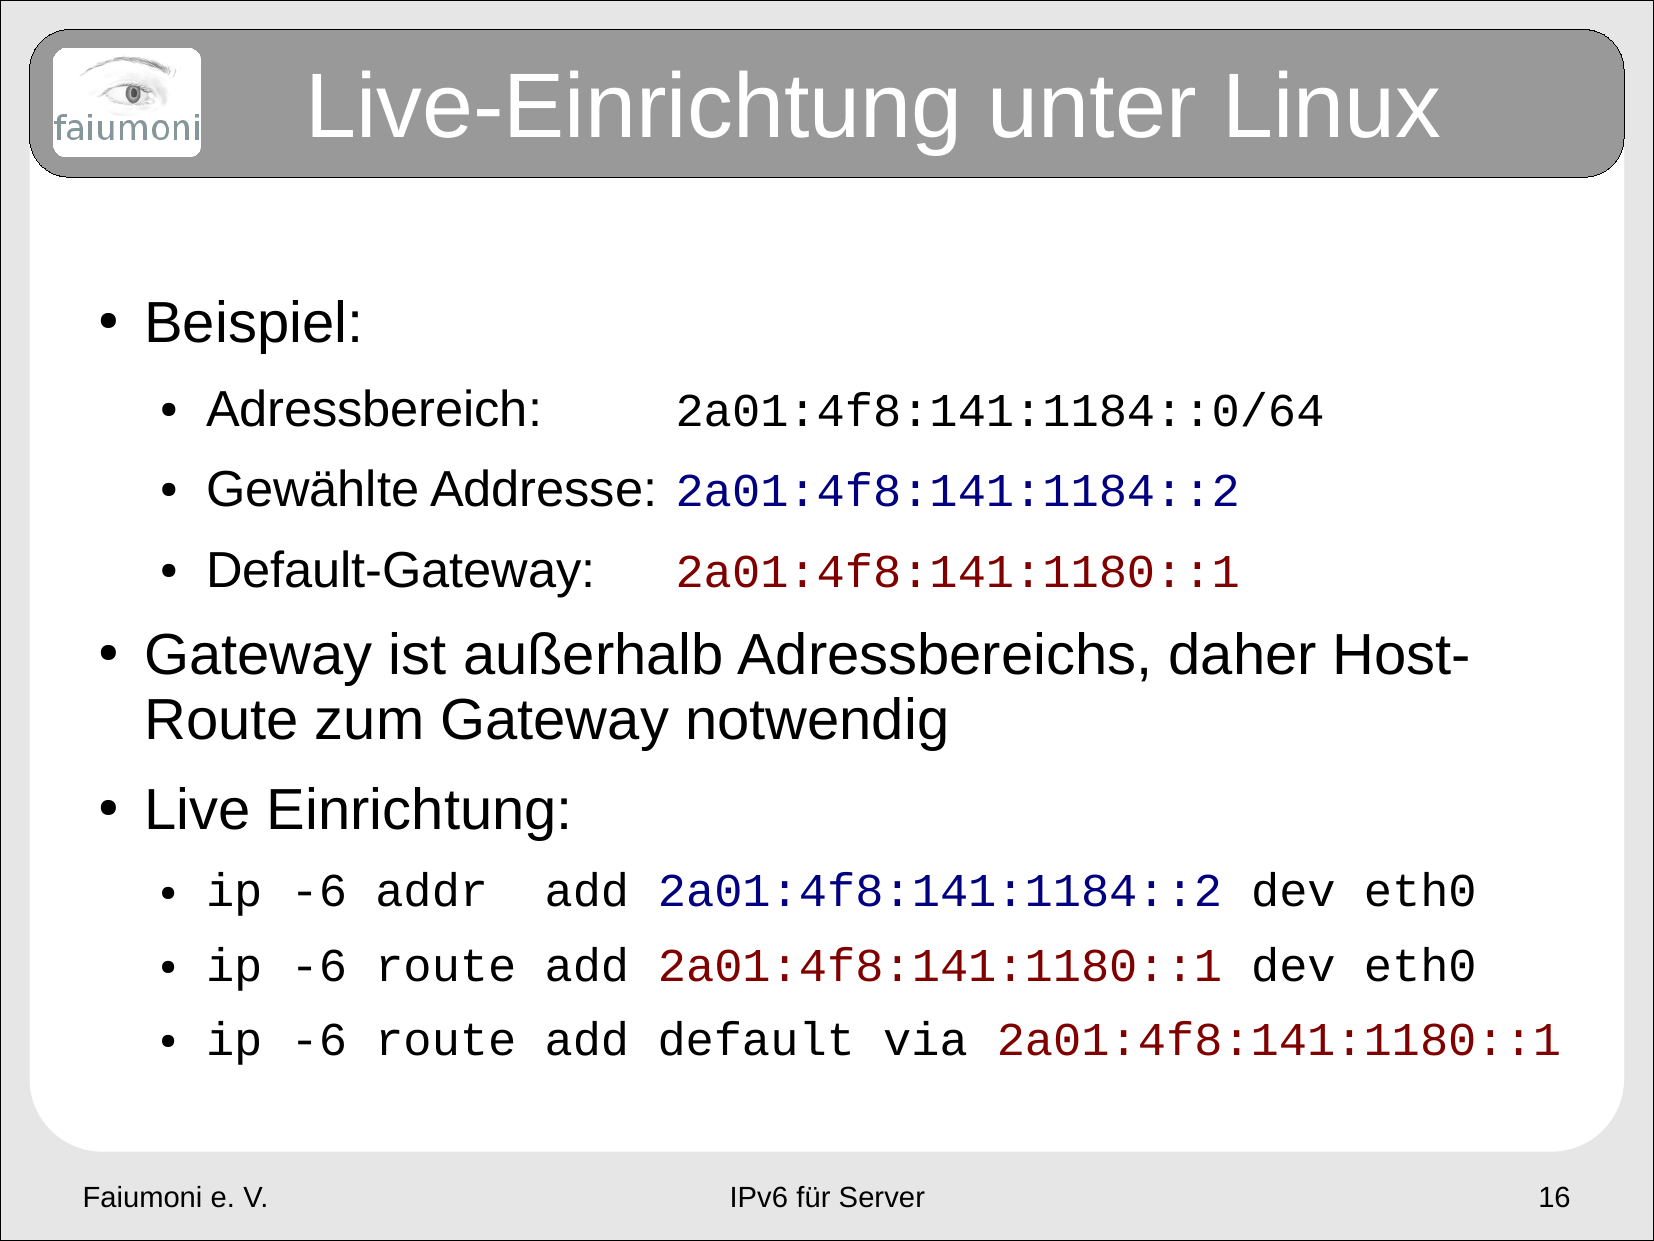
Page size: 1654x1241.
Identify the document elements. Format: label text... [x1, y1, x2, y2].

picture [53, 48, 129, 157]
list Beispiel: Adressbereich: 2a01:4f8:141:1184::0/64 Gewählte Addresse: 2a01:4f8:141:1184::2 Default-Gateway: 2a01:4f8:141:1180::1 Gateway ist außerhalb Adressbereichs, daher Host-Route zum Gateway notwendig Live Einrichtung: ip -6 addr add 2a01:4f8:141:1184::2 dev eth0 ip -6 route add 2a01:4f8:141:1180::1 dev eth0 ip -6 route add default via 2a01:4f8:141:1180::1 [82, 290, 1571, 1109]
title Live-Einrichtung unter Linux [129, 2, 1619, 210]
